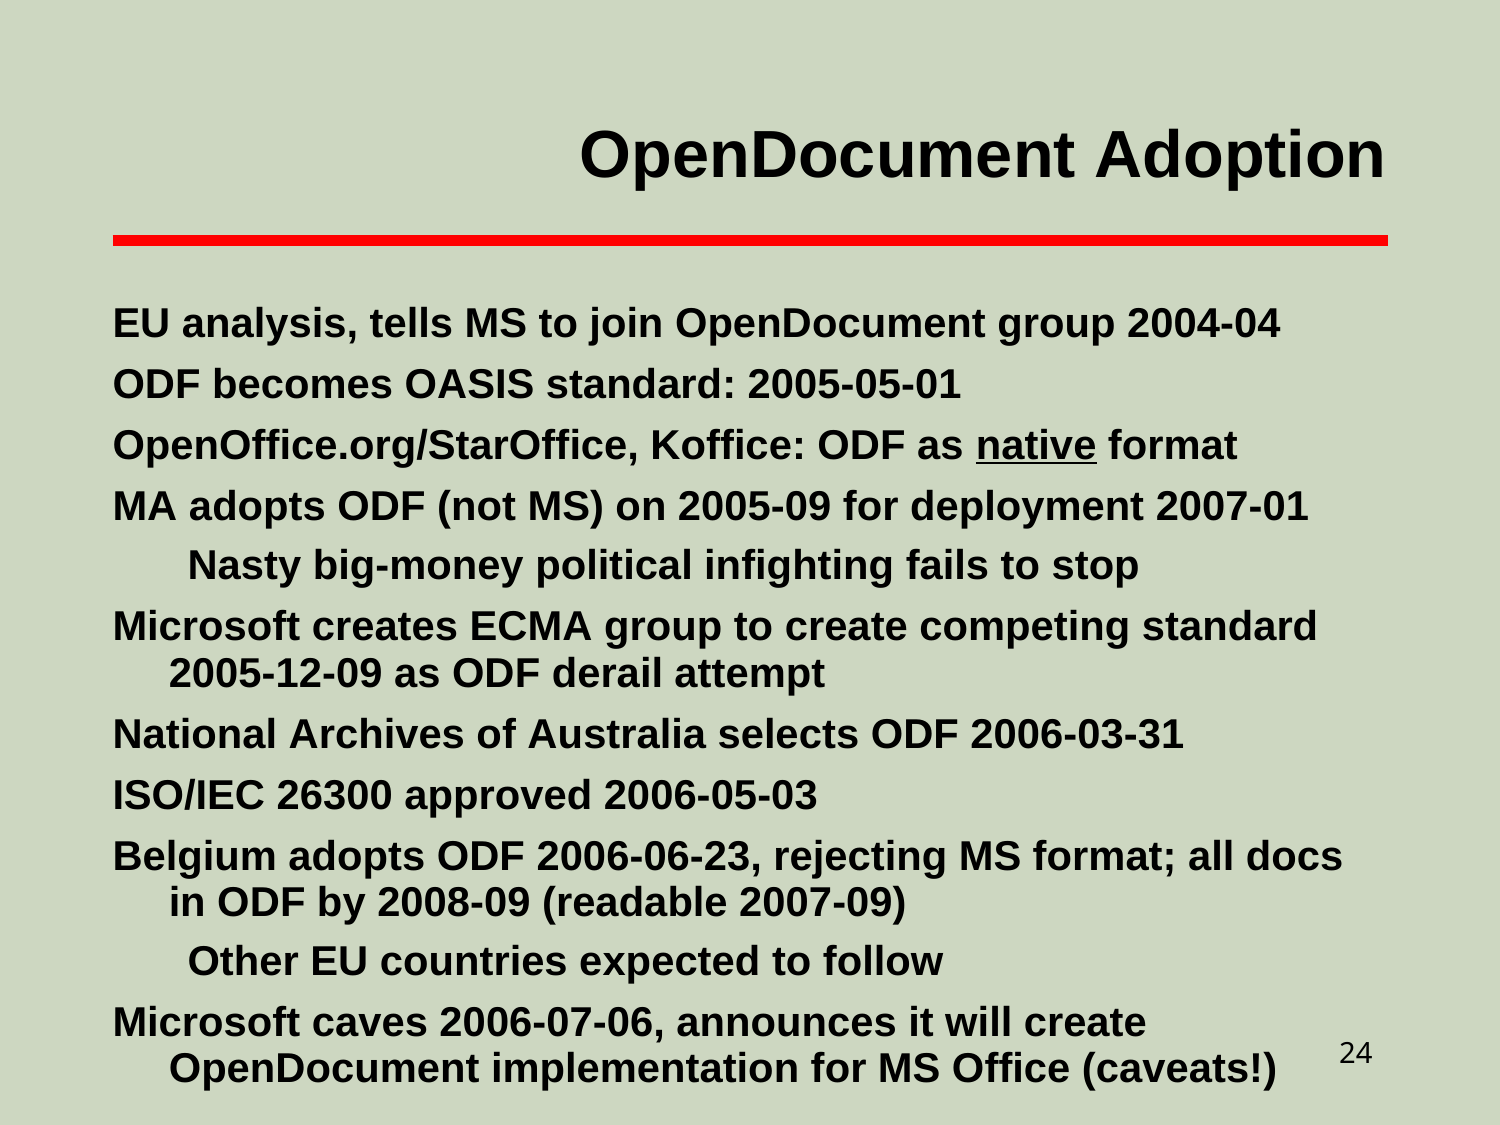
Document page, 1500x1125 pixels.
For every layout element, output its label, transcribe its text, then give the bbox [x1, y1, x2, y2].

title OpenDocument Adoption [337, 85, 1388, 224]
list EU analysis, tells MS to join OpenDocument group 2004-04 ODF becomes OASIS standard: 2005-05-01 OpenOffice.org/StarOffice, Koffice: ODF as native format MA adopts ODF (not MS) on 2005-09 for deployment 2007-01 Nasty big-money political infighting fails to stop Microsoft creates ECMA group to create competing standard 2005-12-09 as ODF derail attempt National Archives of Australia selects ODF 2006-03-31 ISO/IEC 26300 approved 2006-05-03 Belgium adopts ODF 2006-06-23, rejecting MS format; all docs in ODF by 2008-09 (readable 2007-09) Other EU countries expected to follow Microsoft caves 2006-07-06, announces it will create OpenDocument implementation for MS Office (caveats!) [112, 299, 1388, 1111]
